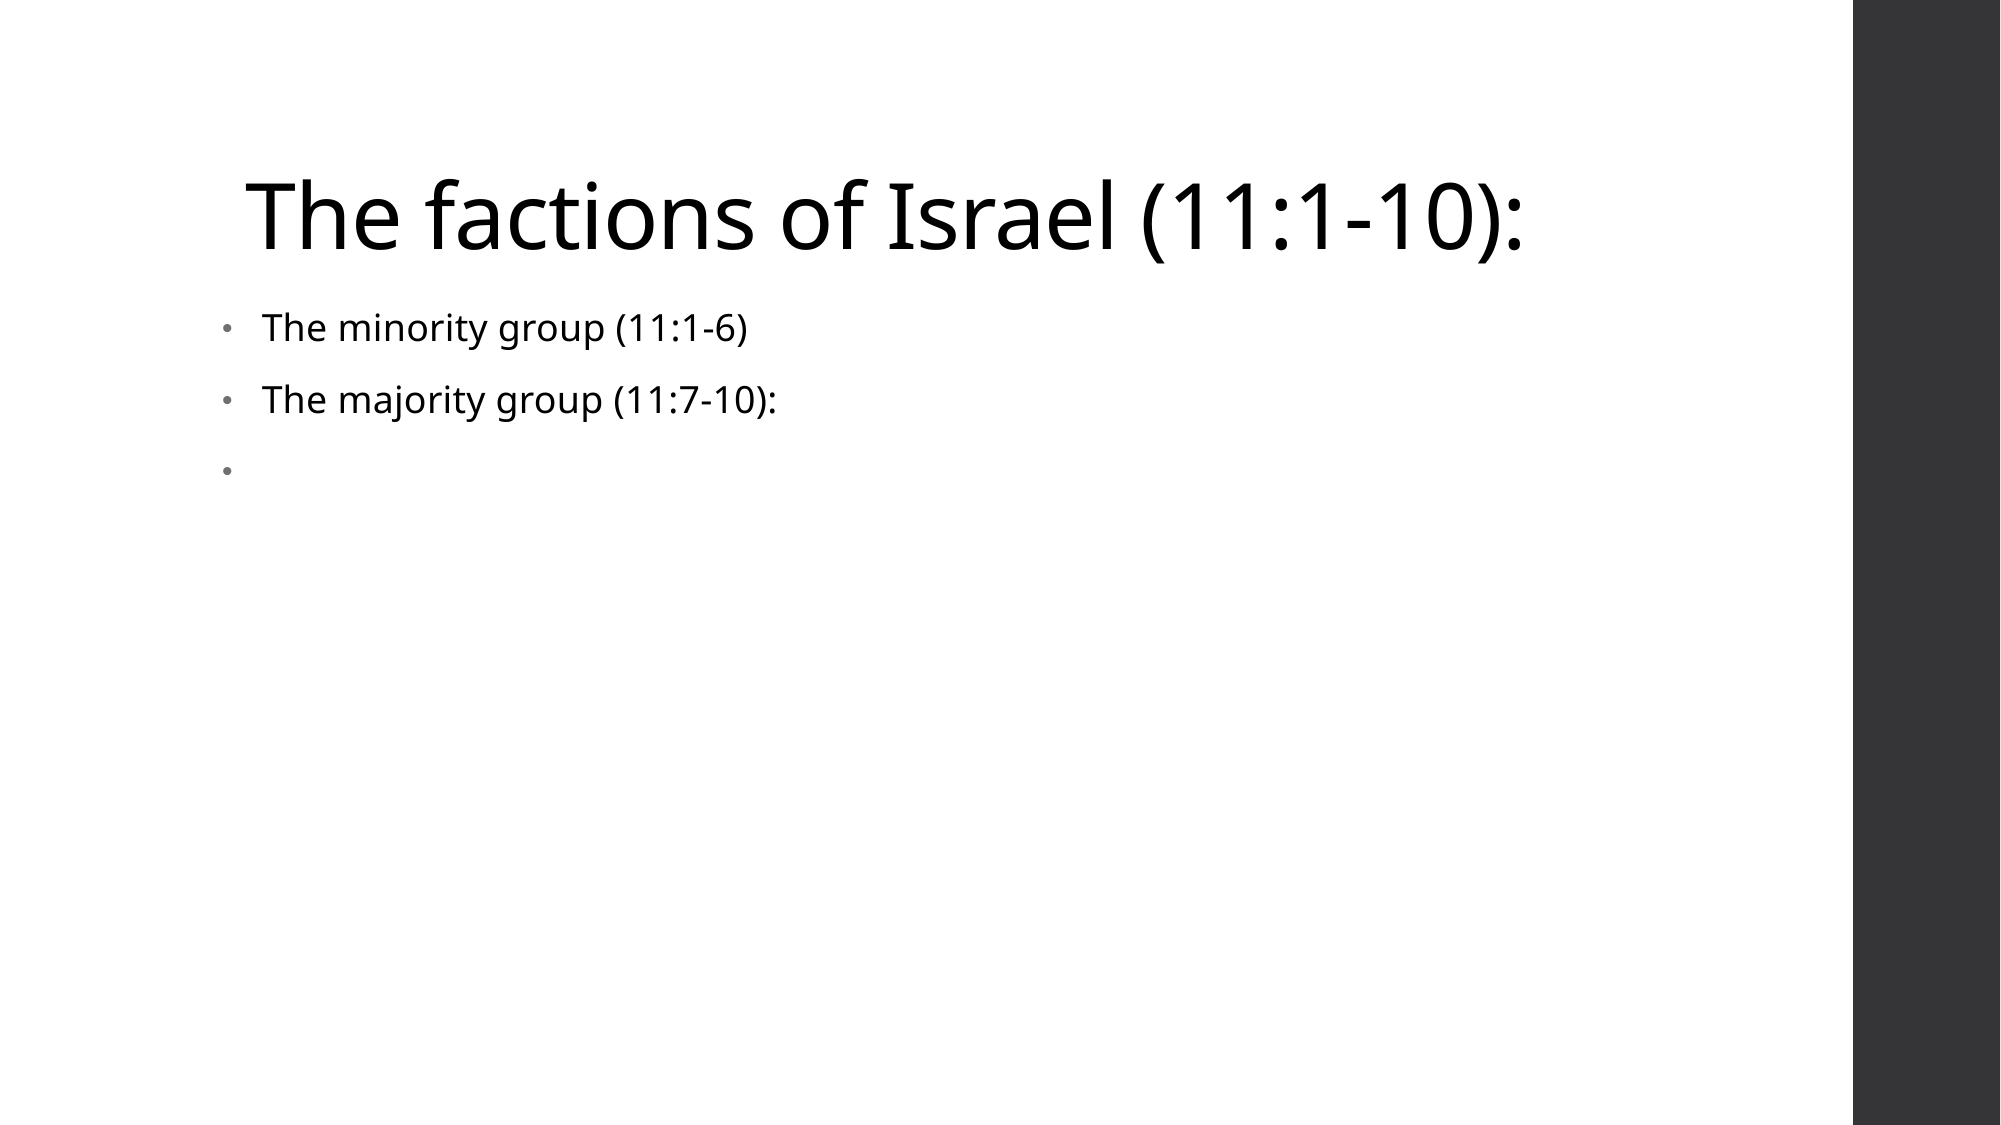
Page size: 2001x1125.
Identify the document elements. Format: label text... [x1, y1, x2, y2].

title The factions of Israel (11:1-10): [206, 60, 1797, 278]
list The minority group (11:1-6) The majority group (11:7-10): [206, 299, 1617, 1014]
